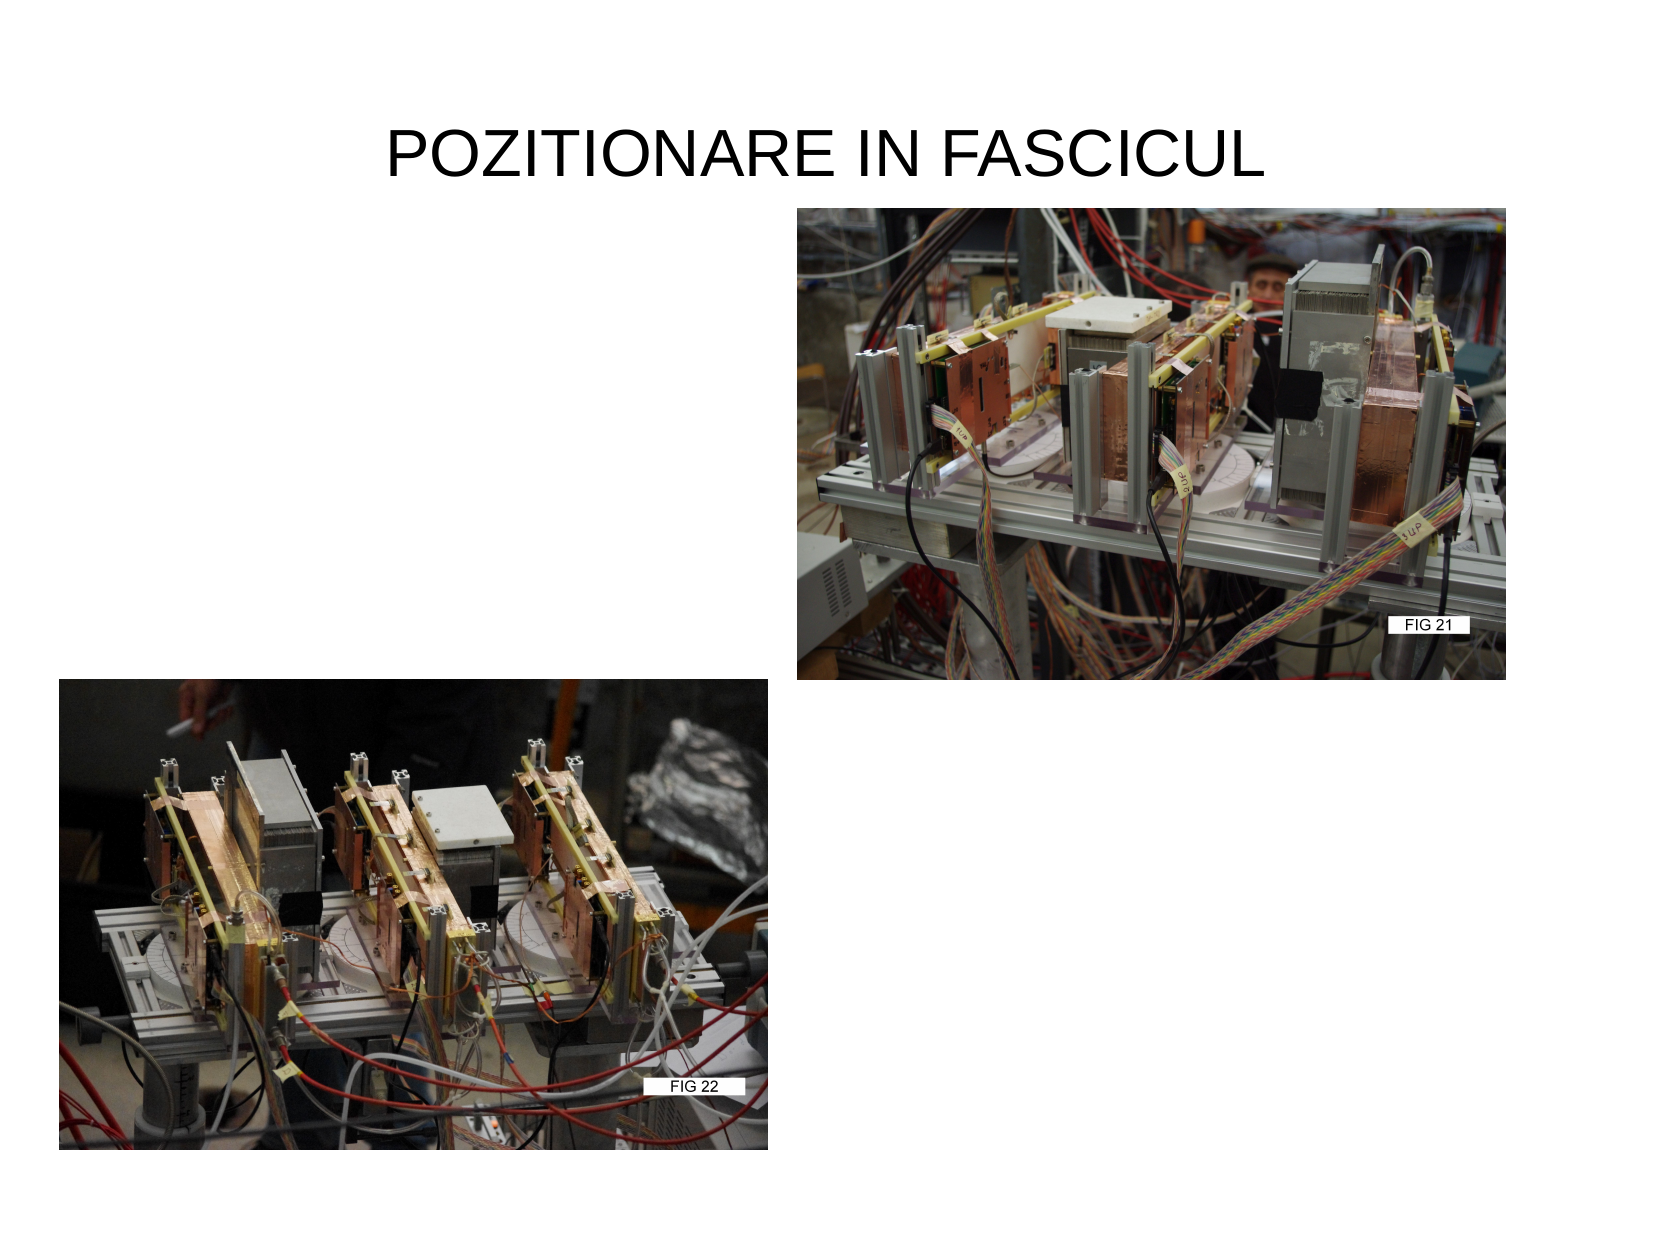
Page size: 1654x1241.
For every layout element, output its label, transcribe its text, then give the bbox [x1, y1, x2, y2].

picture [59, 679, 768, 1150]
title POZITIONARE IN FASCICUL [82, 56, 1571, 250]
picture [797, 208, 1506, 680]
